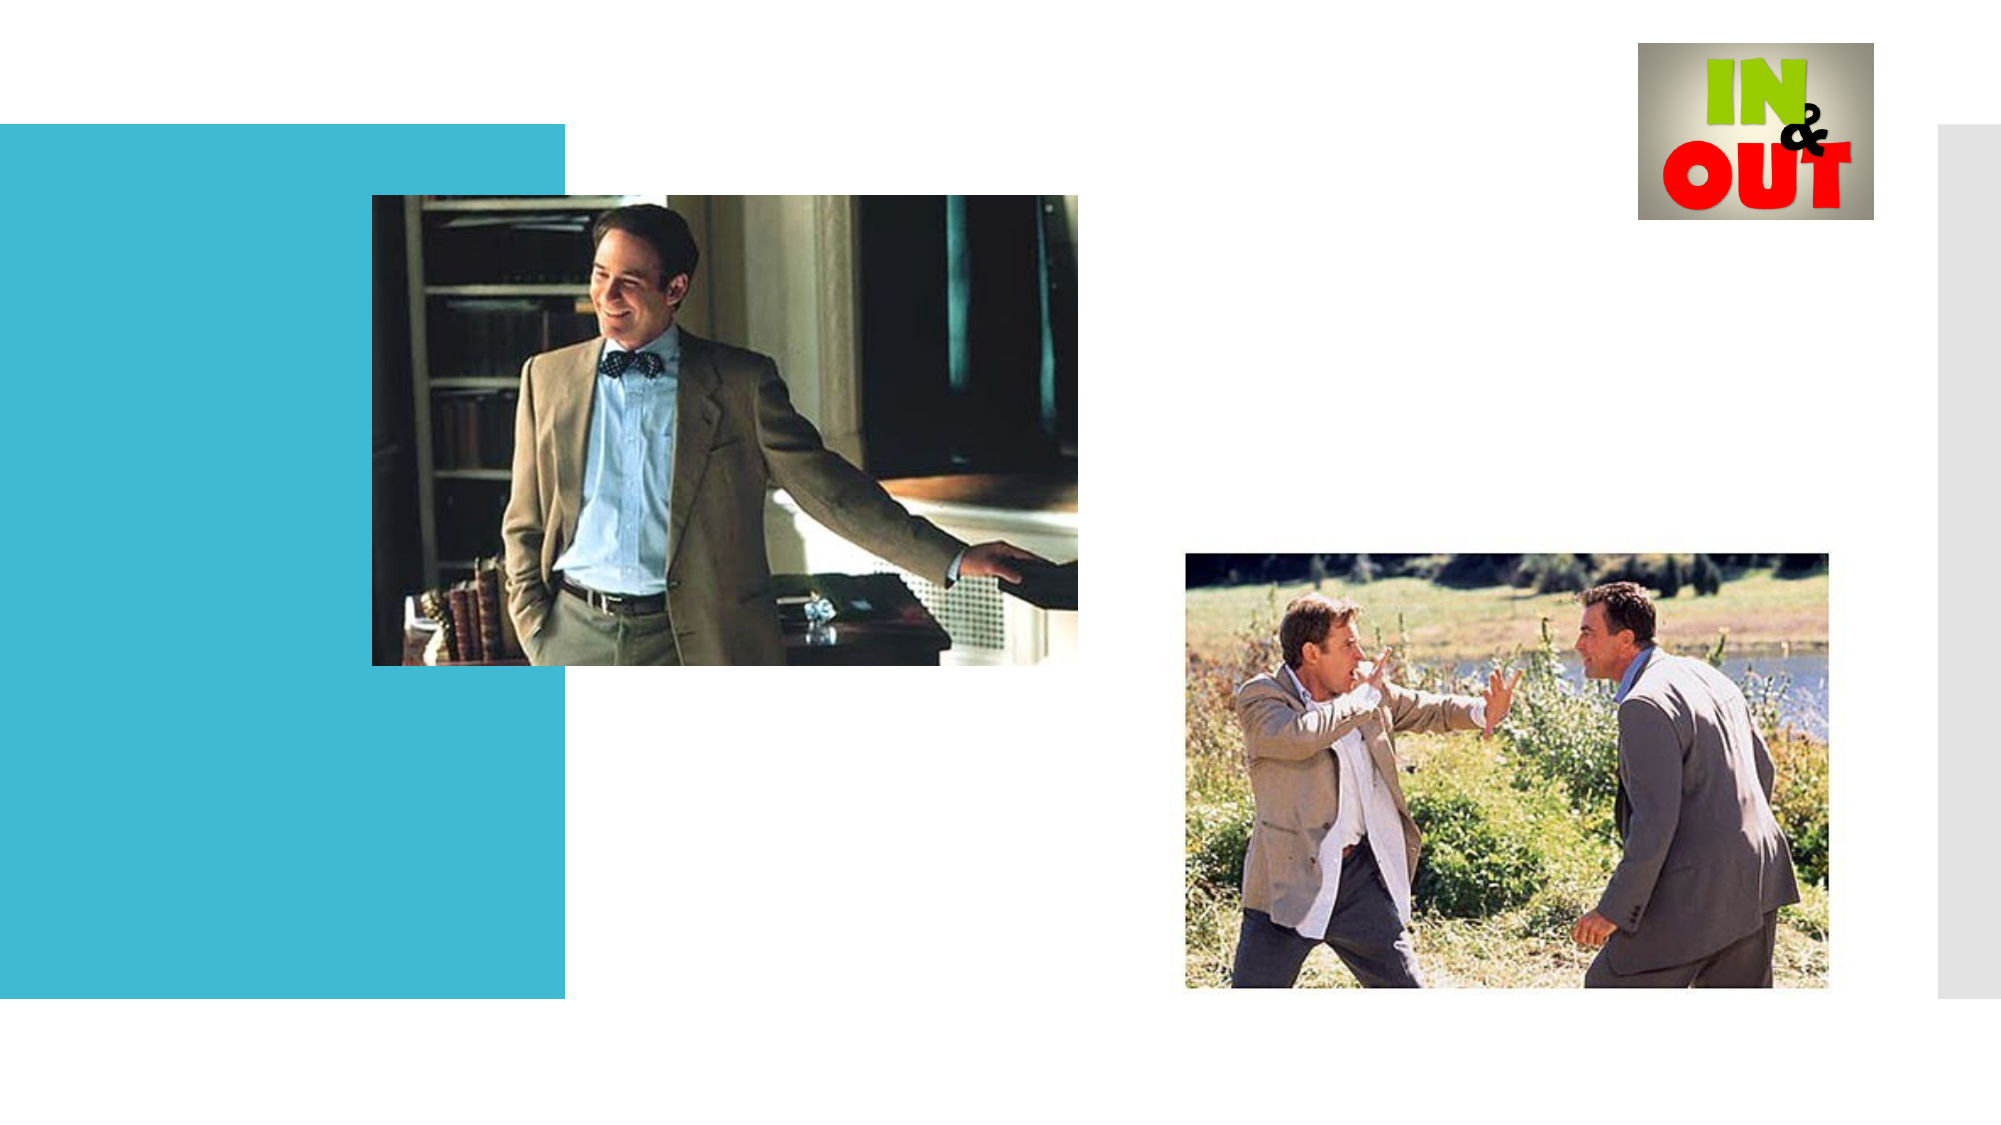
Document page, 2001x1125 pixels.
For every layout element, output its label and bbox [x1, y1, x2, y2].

picture [1638, 43, 1874, 220]
picture [372, 196, 1078, 666]
picture [1169, 535, 1846, 1009]
